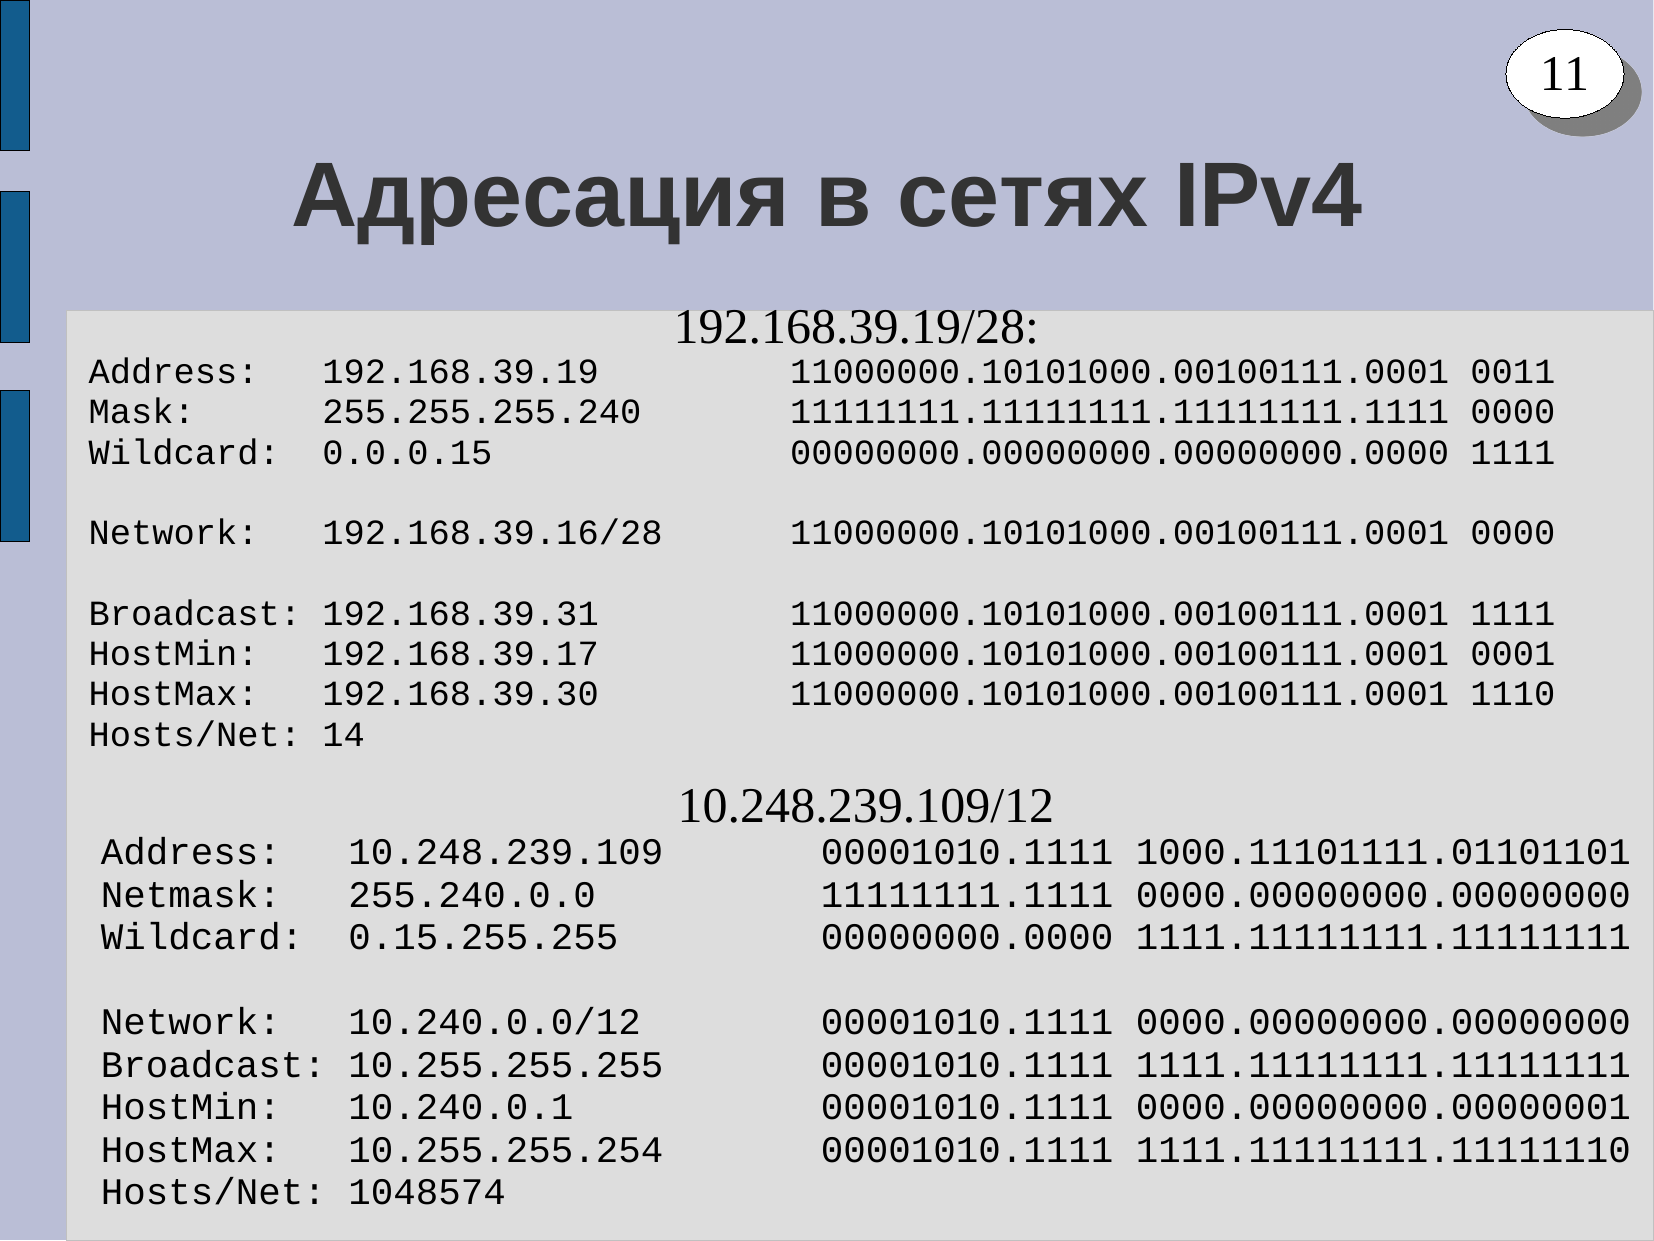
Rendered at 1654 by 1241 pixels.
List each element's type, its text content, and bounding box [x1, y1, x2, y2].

text_box 192.168.39.19/28: Address: 192.168.39.19 11000000.10101000.00100111.0001 0011 Mask: 255.255.255.240 11111111.11111111.11111111.1111 0000 Wildcard: 0.0.0.15 00000000.00000000.00000000.0000 1111 Network: 192.168.39.16/28 11000000.10101000.00100111.0001 0000 Broadcast: 192.168.39.31 11000000.10101000.00100111.0001 1111 HostMin: 192.168.39.17 11000000.10101000.00100111.0001 0001 HostMax: 192.168.39.30 11000000.10101000.00100111.0001 1110 Hosts/Net: 14 [88, 298, 1625, 798]
text_box 10.248.239.109/12 Address: 10.248.239.109 00001010.1111 1000.11101111.01101101 Netmask: 255.240.0.0 11111111.1111 0000.00000000.00000000 Wildcard: 0.15.255.255 00000000.0000 1111.11111111.11111111 Network: 10.240.0.0/12 00001010.1111 0000.00000000.00000000 Broadcast: 10.255.255.255 00001010.1111 1111.11111111.11111111 HostMin: 10.240.0.1 00001010.1111 0000.00000000.00000001 HostMax: 10.255.255.254 00001010.1111 1111.11111111.11111110 Hosts/Net: 1048574 [100, 777, 1632, 1241]
text_box 11 [1505, 29, 1625, 119]
title Адресация в сетях IPv4 [121, 91, 1534, 298]
